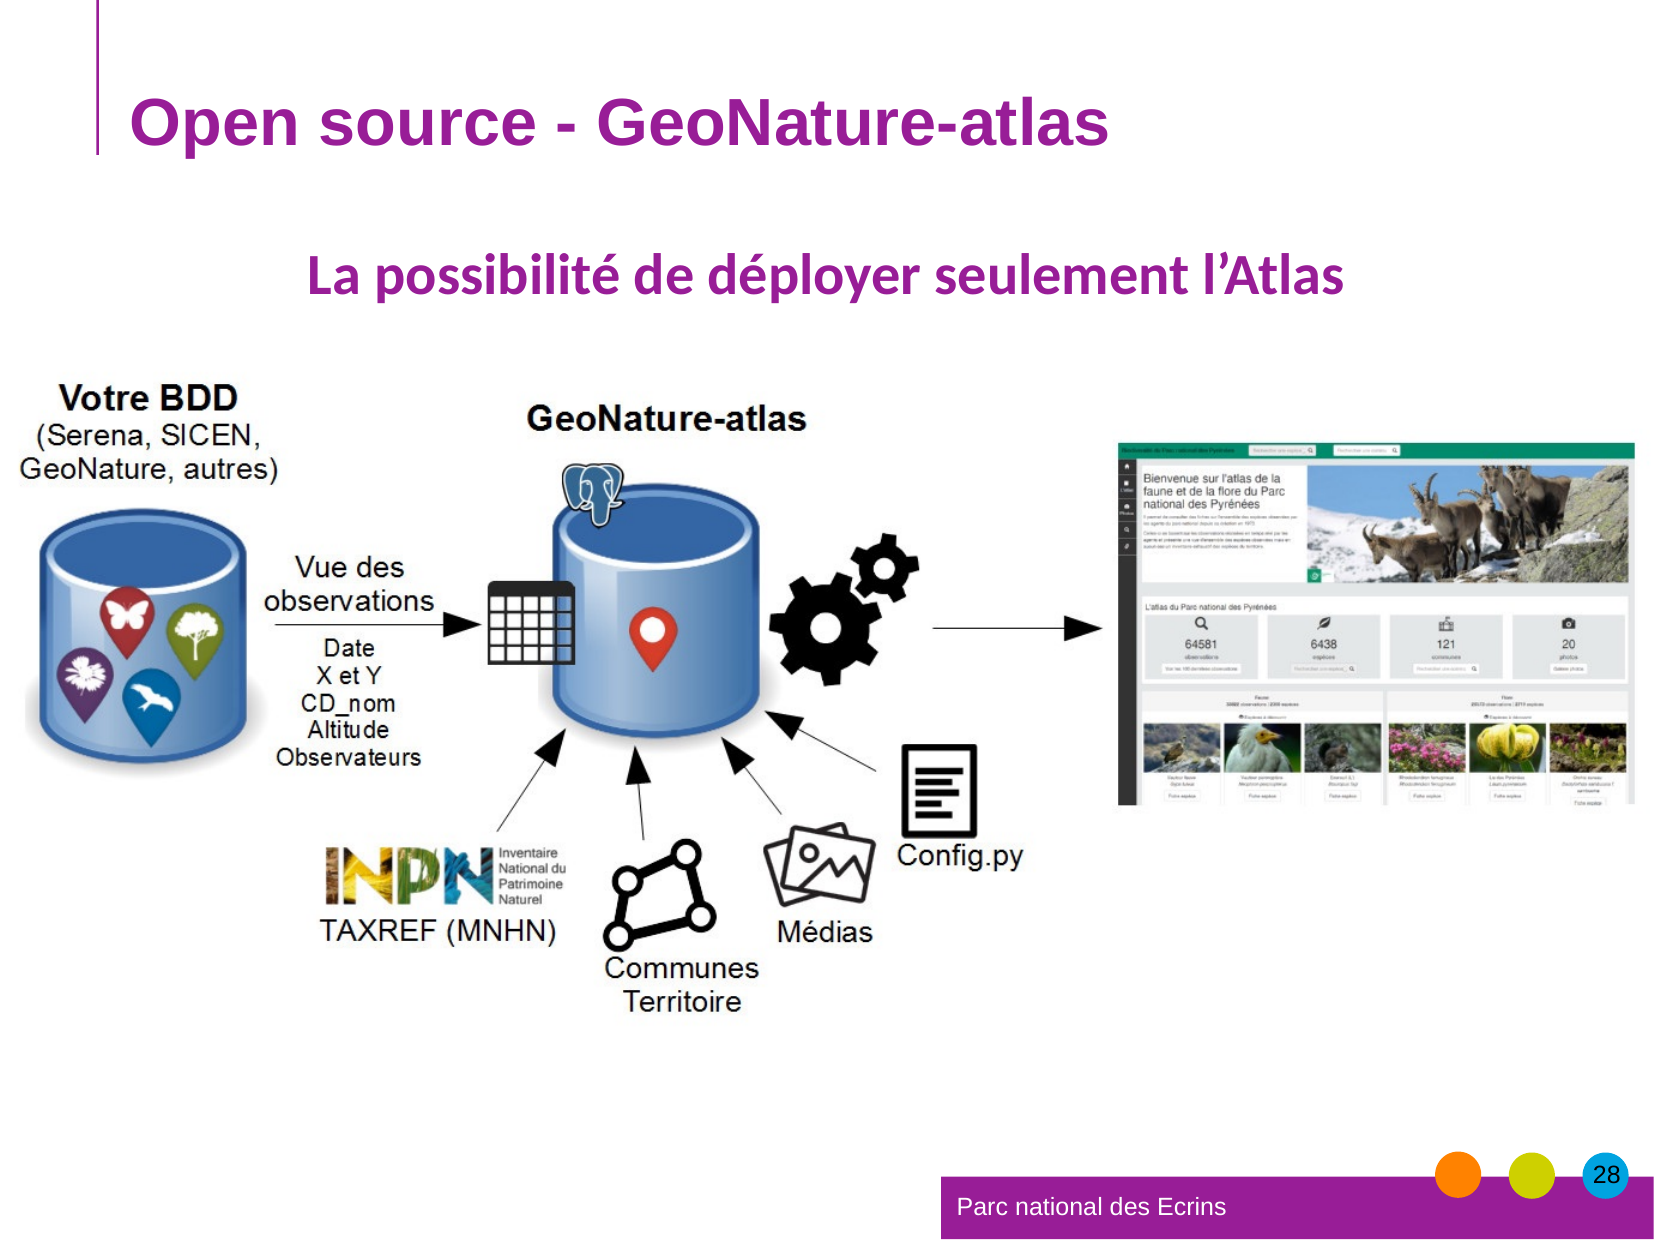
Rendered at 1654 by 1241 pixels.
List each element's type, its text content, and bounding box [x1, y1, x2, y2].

text_box La possibilité de déployer seulement l’Atlas [62, 229, 1591, 315]
picture [0, 353, 1654, 1031]
title Open source - GeoNature-atlas [129, 11, 1619, 160]
